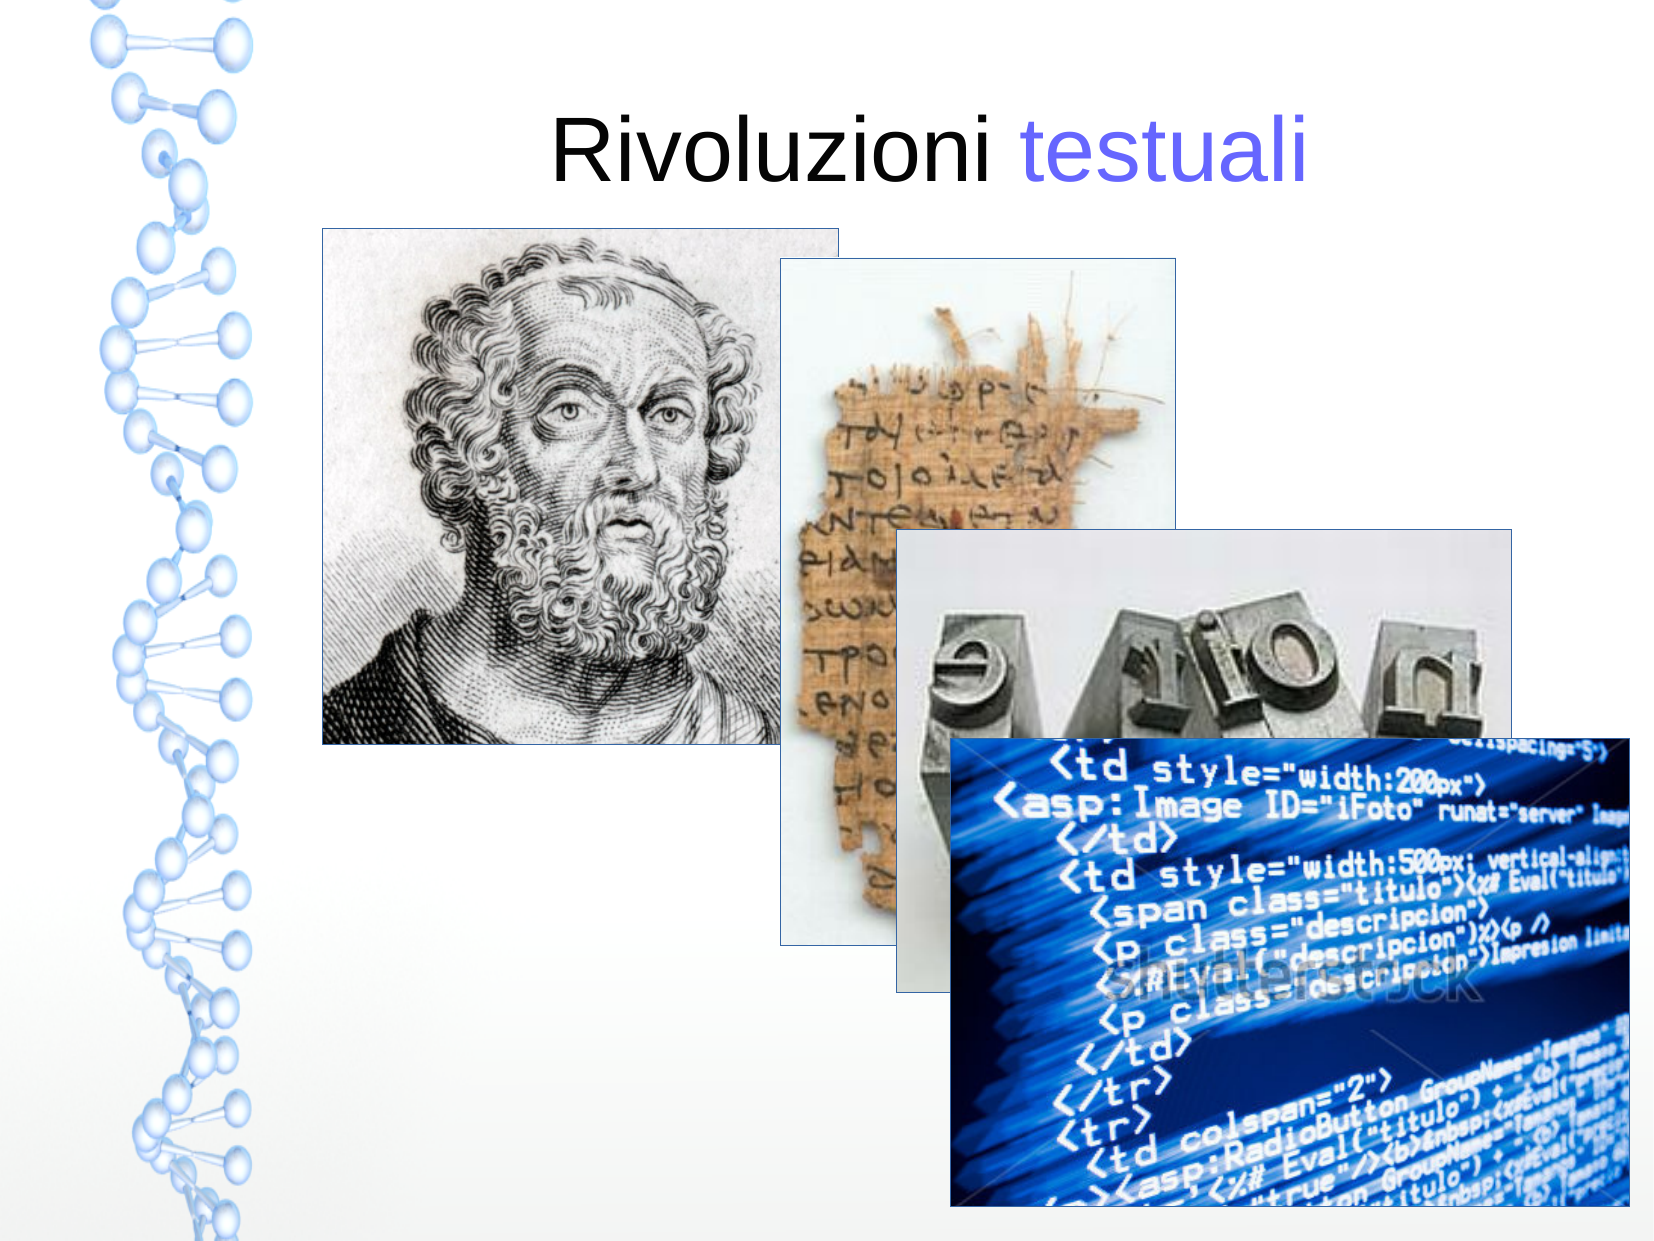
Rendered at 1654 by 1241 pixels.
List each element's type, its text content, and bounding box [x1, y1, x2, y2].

picture [0, 0, 1654, 1241]
title Rivoluzioni testuali [265, 47, 1595, 252]
